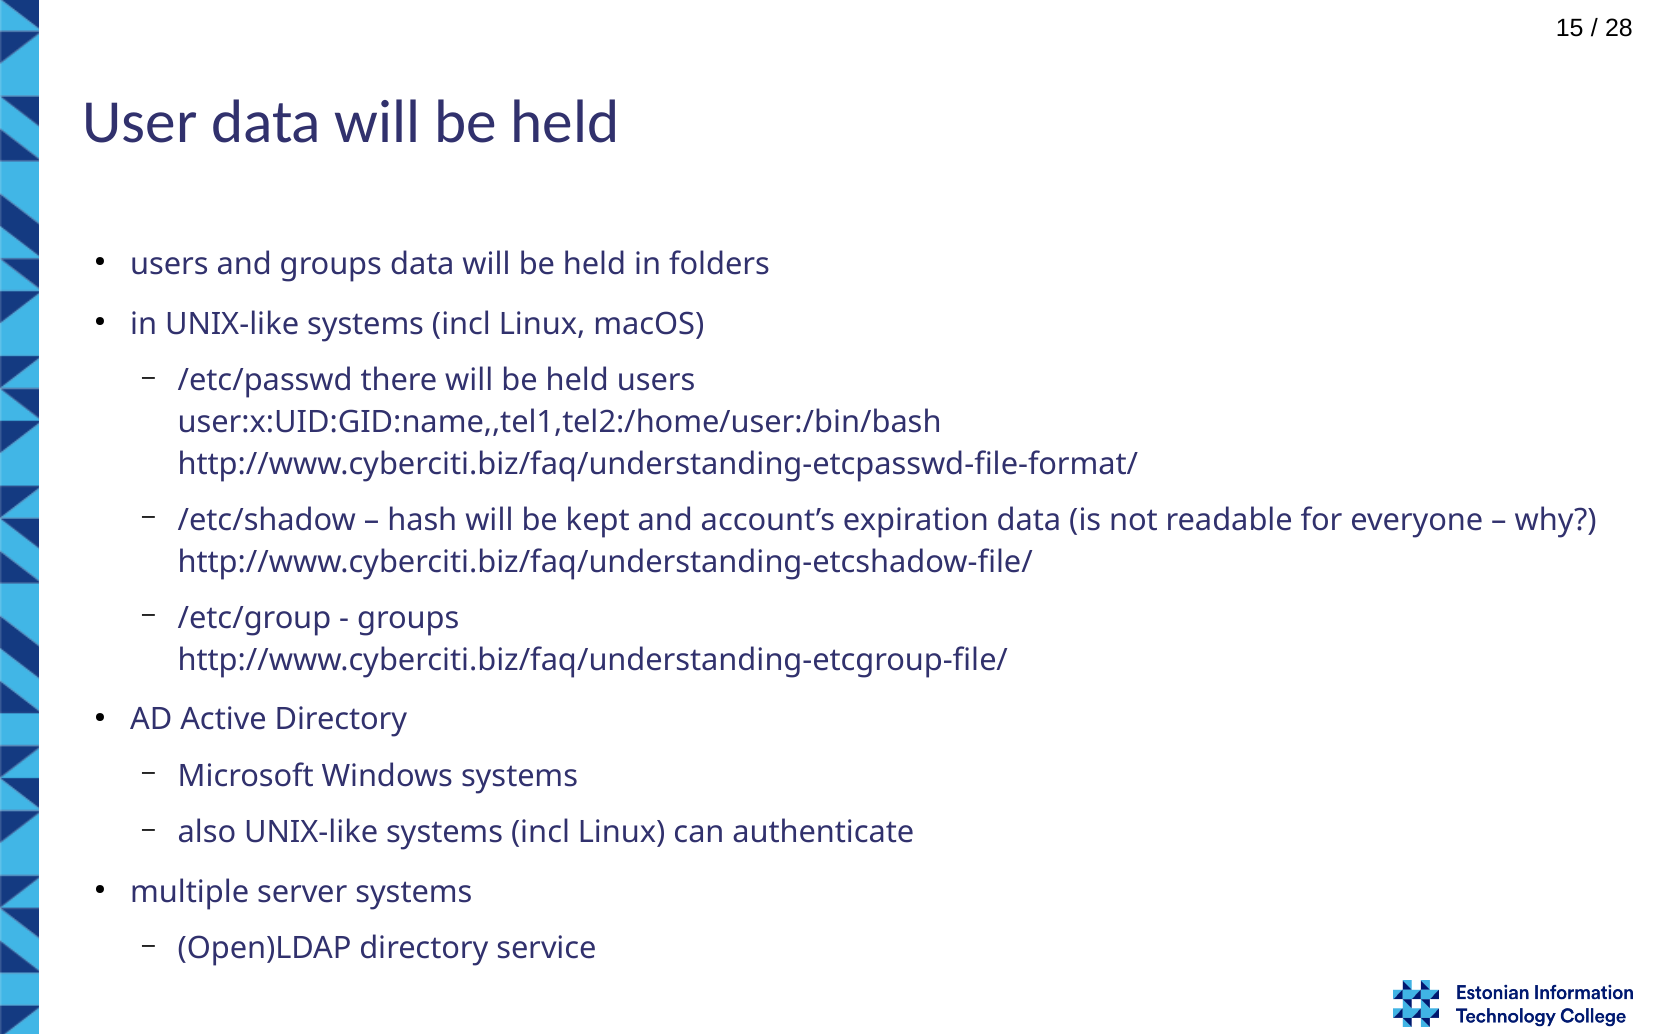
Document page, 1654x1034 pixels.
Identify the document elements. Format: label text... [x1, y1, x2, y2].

picture [1393, 980, 1633, 1027]
title User data will be held [82, 41, 1571, 214]
list users and groups data will be held in folders in UNIX-like systems (incl Linux, macOS) /etc/passwd there will be held users user:x:UID:GID:name,,tel1,tel2:/home/user:/bin/bash http://www.cyberciti.biz/faq/understanding-etcpasswd-file-format/ /etc/shadow – hash will be kept and account’s expiration data (is not readable for everyone – why?) http://www.cyberciti.biz/faq/understanding-etcshadow-file/ /etc/group - groups http://www.cyberciti.biz/faq/understanding-etcgroup-file/ AD Active Directory Microsoft Windows systems also UNIX-like systems (incl Linux) can authenticate multiple server systems (Open)LDAP directory service [82, 241, 1625, 985]
